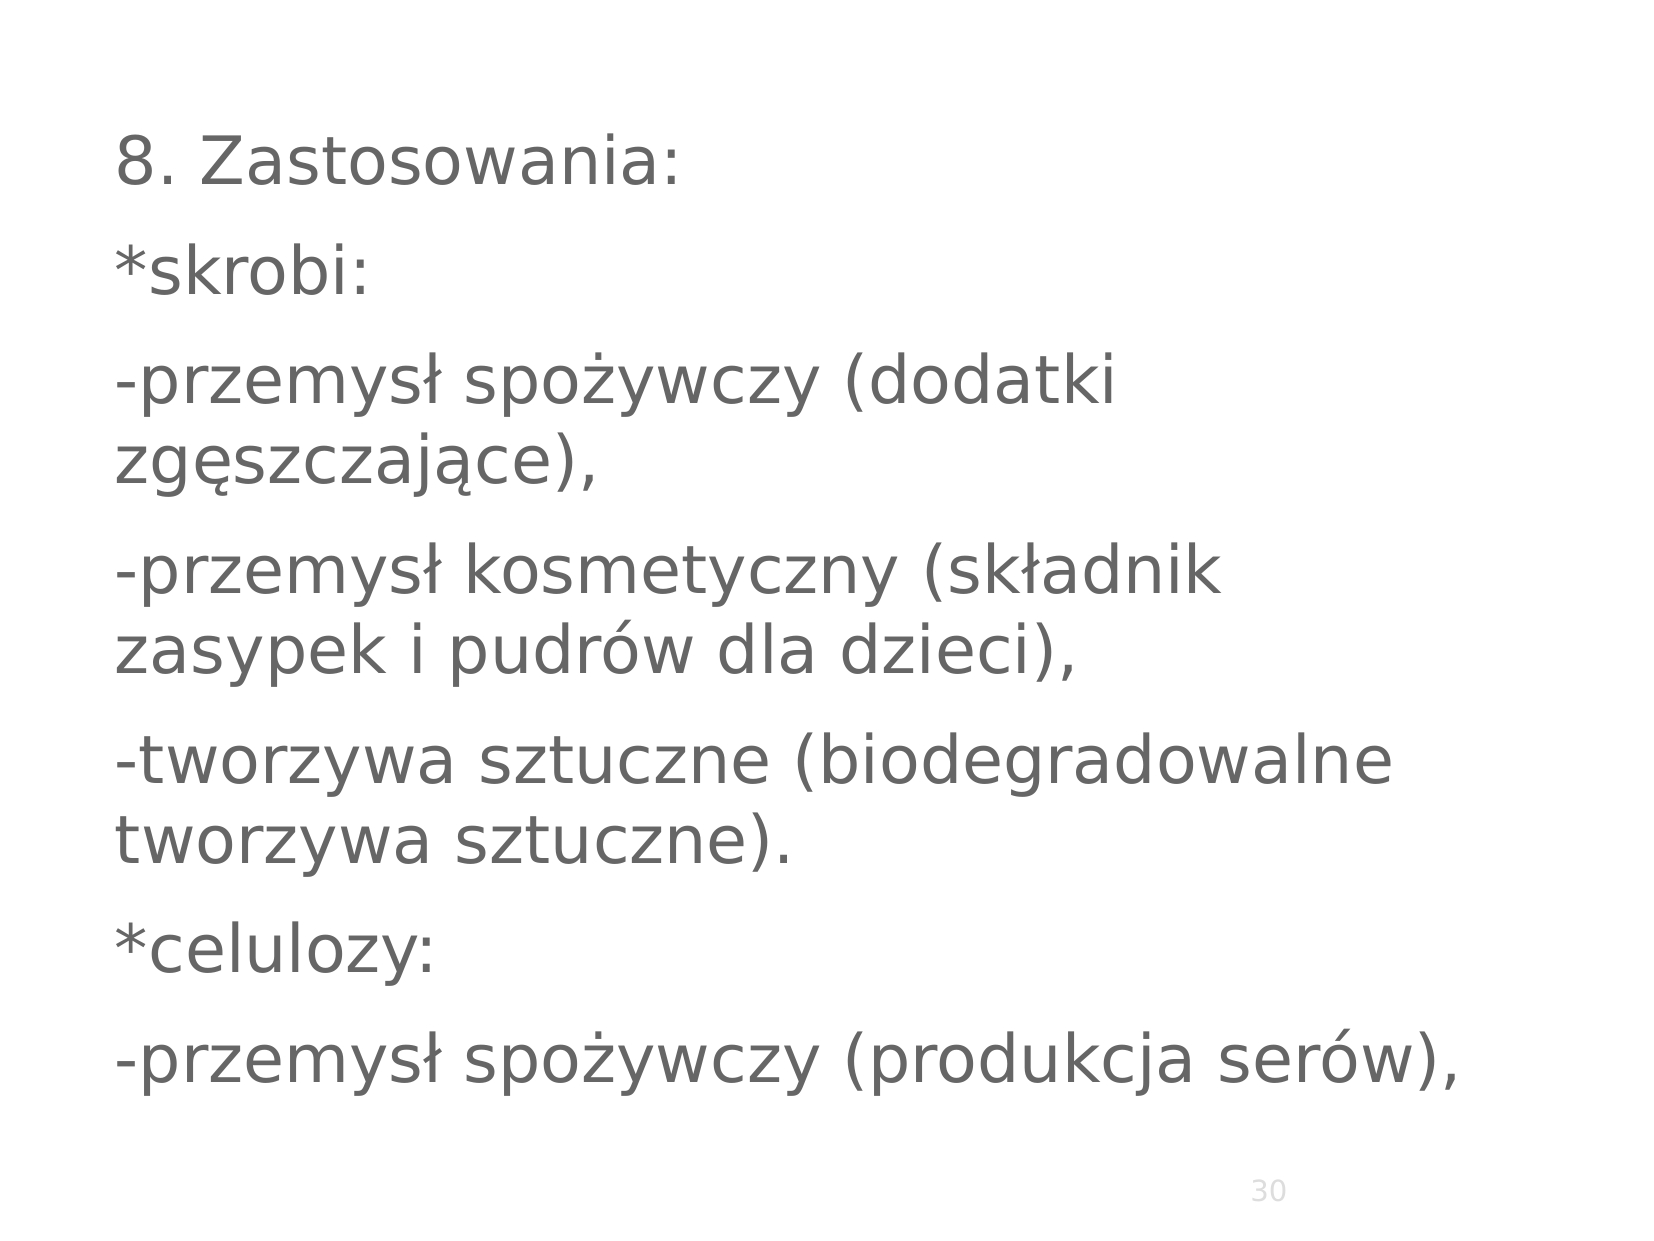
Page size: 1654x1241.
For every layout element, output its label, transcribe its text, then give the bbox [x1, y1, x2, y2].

text_box [1250, 1172, 1636, 1241]
list 8. Zastosowania: *skrobi: -przemysł spożywczy (dodatki zgęszczające), -przemysł kosmetyczny (składnik zasypek i pudrów dla dzieci), -tworzywa sztuczne (biodegradowalne tworzywa sztuczne). *celulozy: -przemysł spożywczy (produkcja serów), [114, 118, 1477, 1182]
